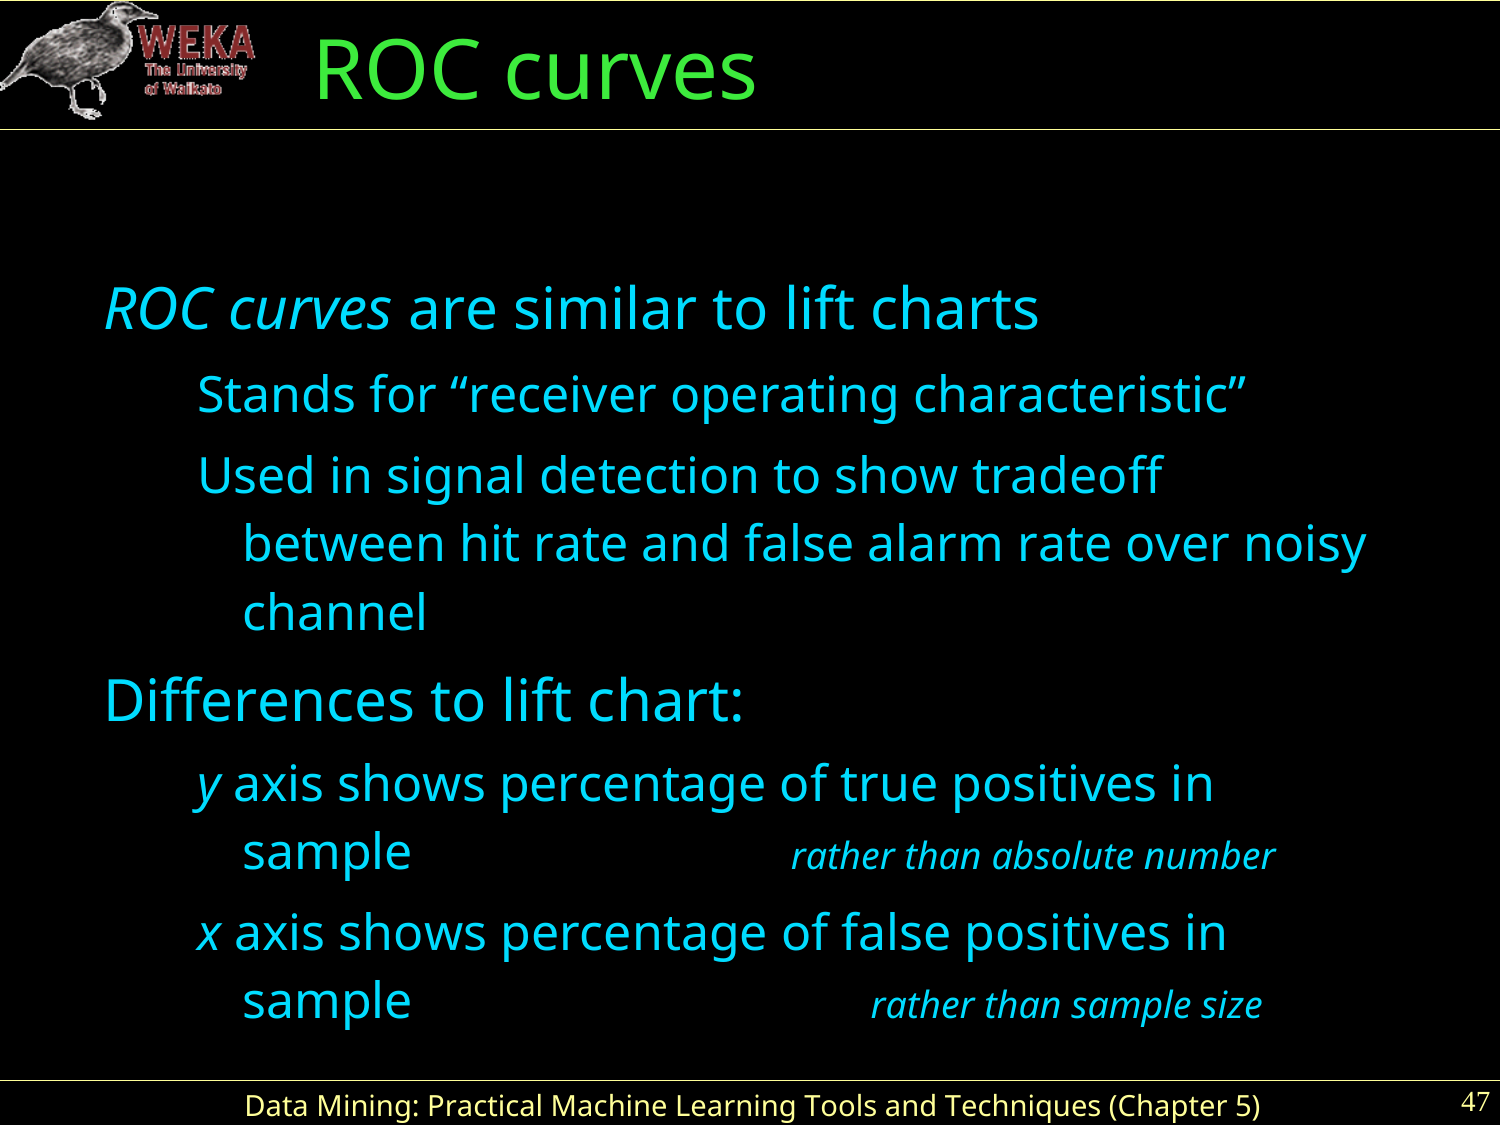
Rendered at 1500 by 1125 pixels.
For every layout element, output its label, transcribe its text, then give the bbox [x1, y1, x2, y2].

title ROC curves [297, 0, 1500, 148]
text_box ROC curves are similar to lift charts Stands for “receiver operating characteristic” Used in signal detection to show tradeoff between hit rate and false alarm rate over noisy channel Differences to lift chart: y axis shows percentage of true positives in sample rather than absolute number x axis shows percentage of false positives in sample rather than sample size [88, 260, 1388, 936]
picture [0, 1, 266, 129]
